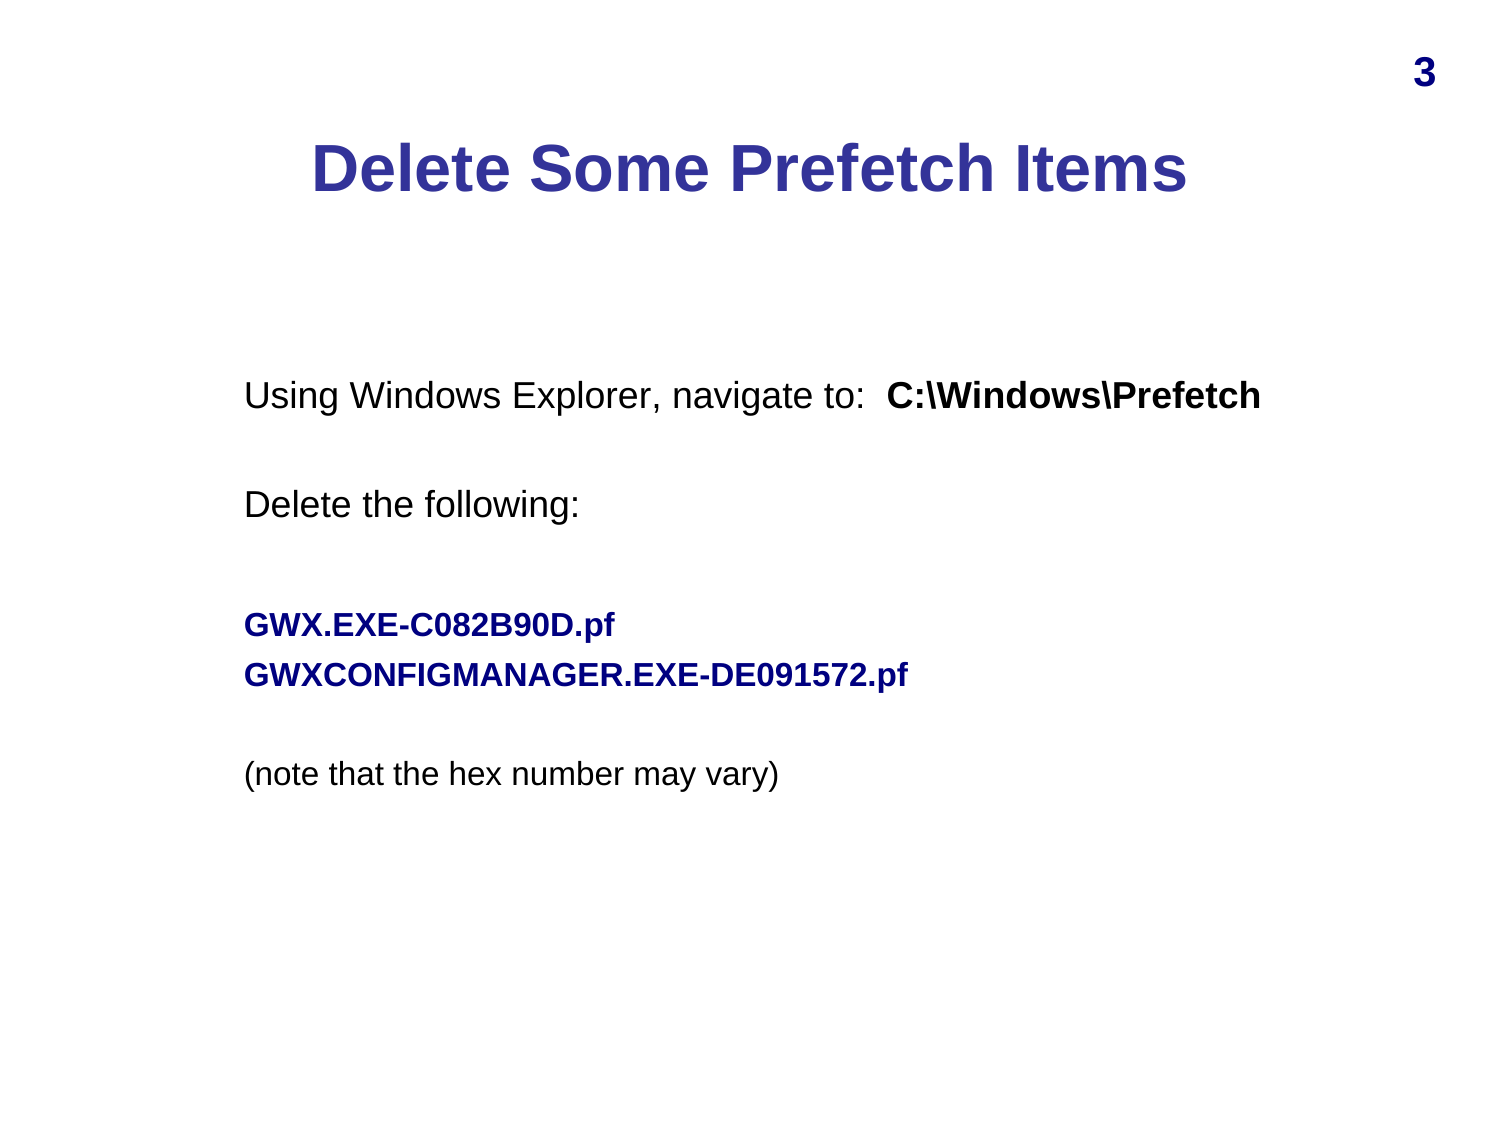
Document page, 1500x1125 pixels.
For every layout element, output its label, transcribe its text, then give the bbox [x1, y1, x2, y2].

text_box 3 [1387, 37, 1463, 103]
title Delete Some Prefetch Items [112, 112, 1388, 225]
list Using Windows Explorer, navigate to: C:\Windows\Prefetch Delete the following: GWX.EXE-C082B90D.pf GWXCONFIGMANAGER.EXE-DE091572.pf (note that the hex number may vary) [187, 375, 1351, 864]
